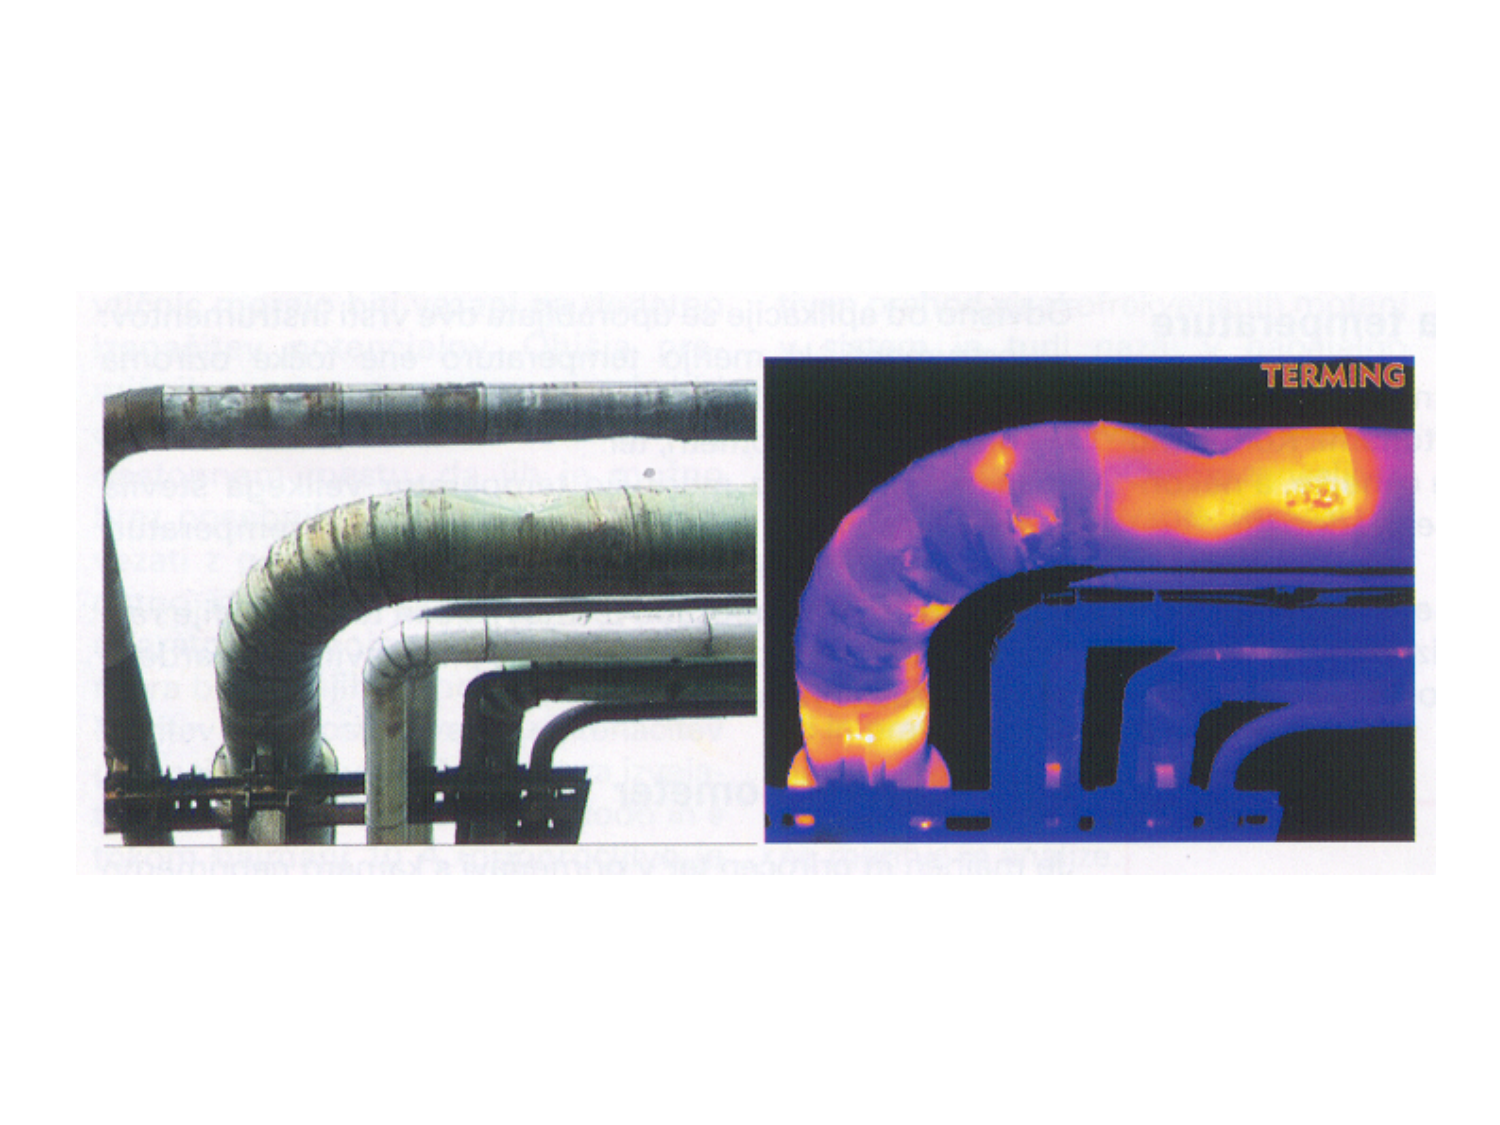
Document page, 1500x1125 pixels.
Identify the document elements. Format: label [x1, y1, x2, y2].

chart [76, 291, 1436, 876]
